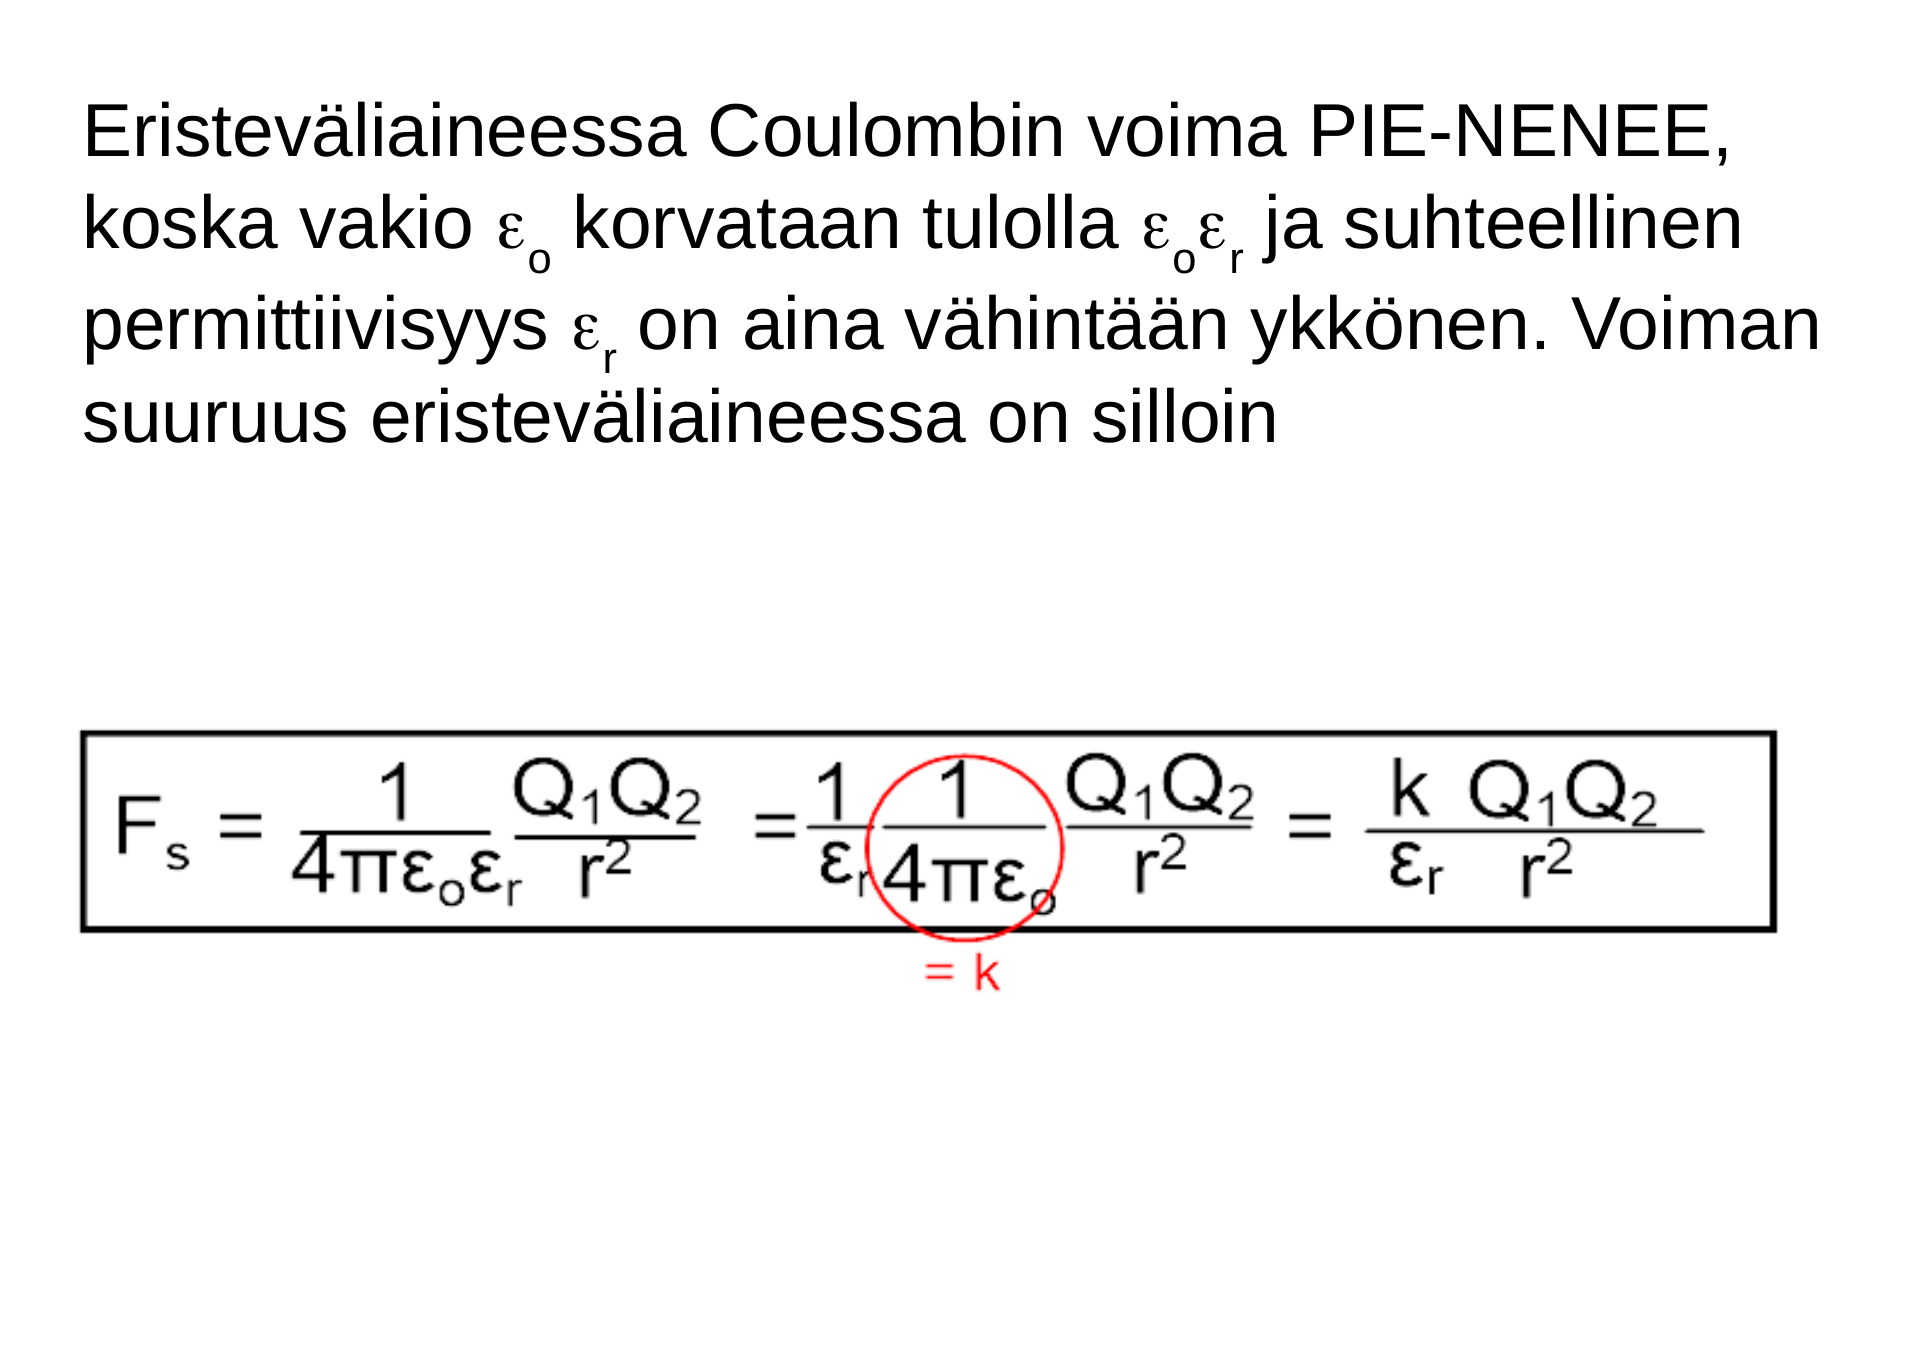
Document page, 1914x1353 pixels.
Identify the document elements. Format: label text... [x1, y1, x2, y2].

picture [40, 631, 1826, 1070]
text_box Eristeväliaineessa Coulombin voima PIE-NENEE, koska vakio o korvataan tulolla or ja suhteellinen permittiivisyys r on aina vähintään ykkönen. Voiman suuruus eristeväliaineessa on silloin [67, 77, 1859, 607]
